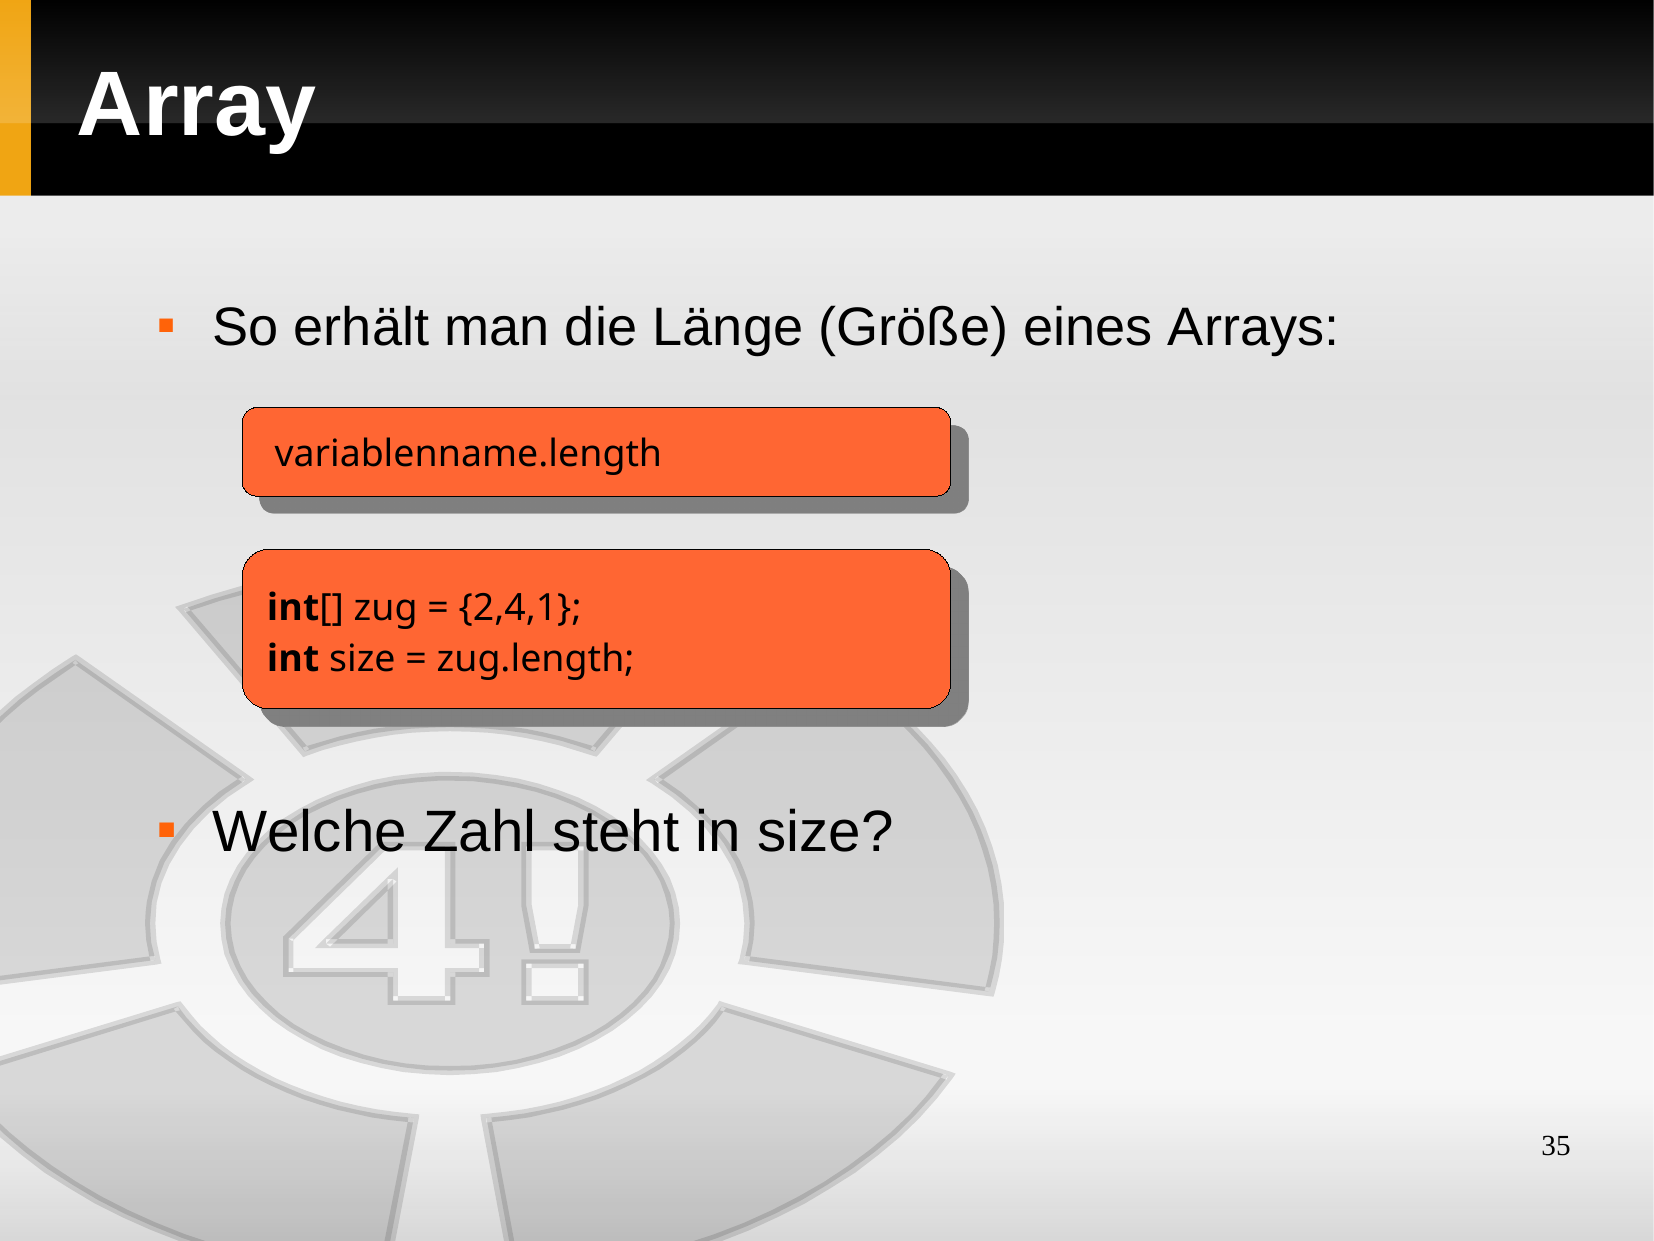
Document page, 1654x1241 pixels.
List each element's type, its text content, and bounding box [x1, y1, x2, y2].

list So erhält man die Länge (Größe) eines Arrays: Welche Zahl steht in size? [141, 296, 1630, 1100]
text_box [242, 549, 951, 709]
text_box variablenname.length [259, 419, 703, 478]
text_box int[] zug = {2,4,1}; int size = zug.length; [252, 572, 691, 675]
title Array [76, 7, 1565, 200]
text_box [242, 407, 951, 497]
picture [0, 0, 1654, 1241]
